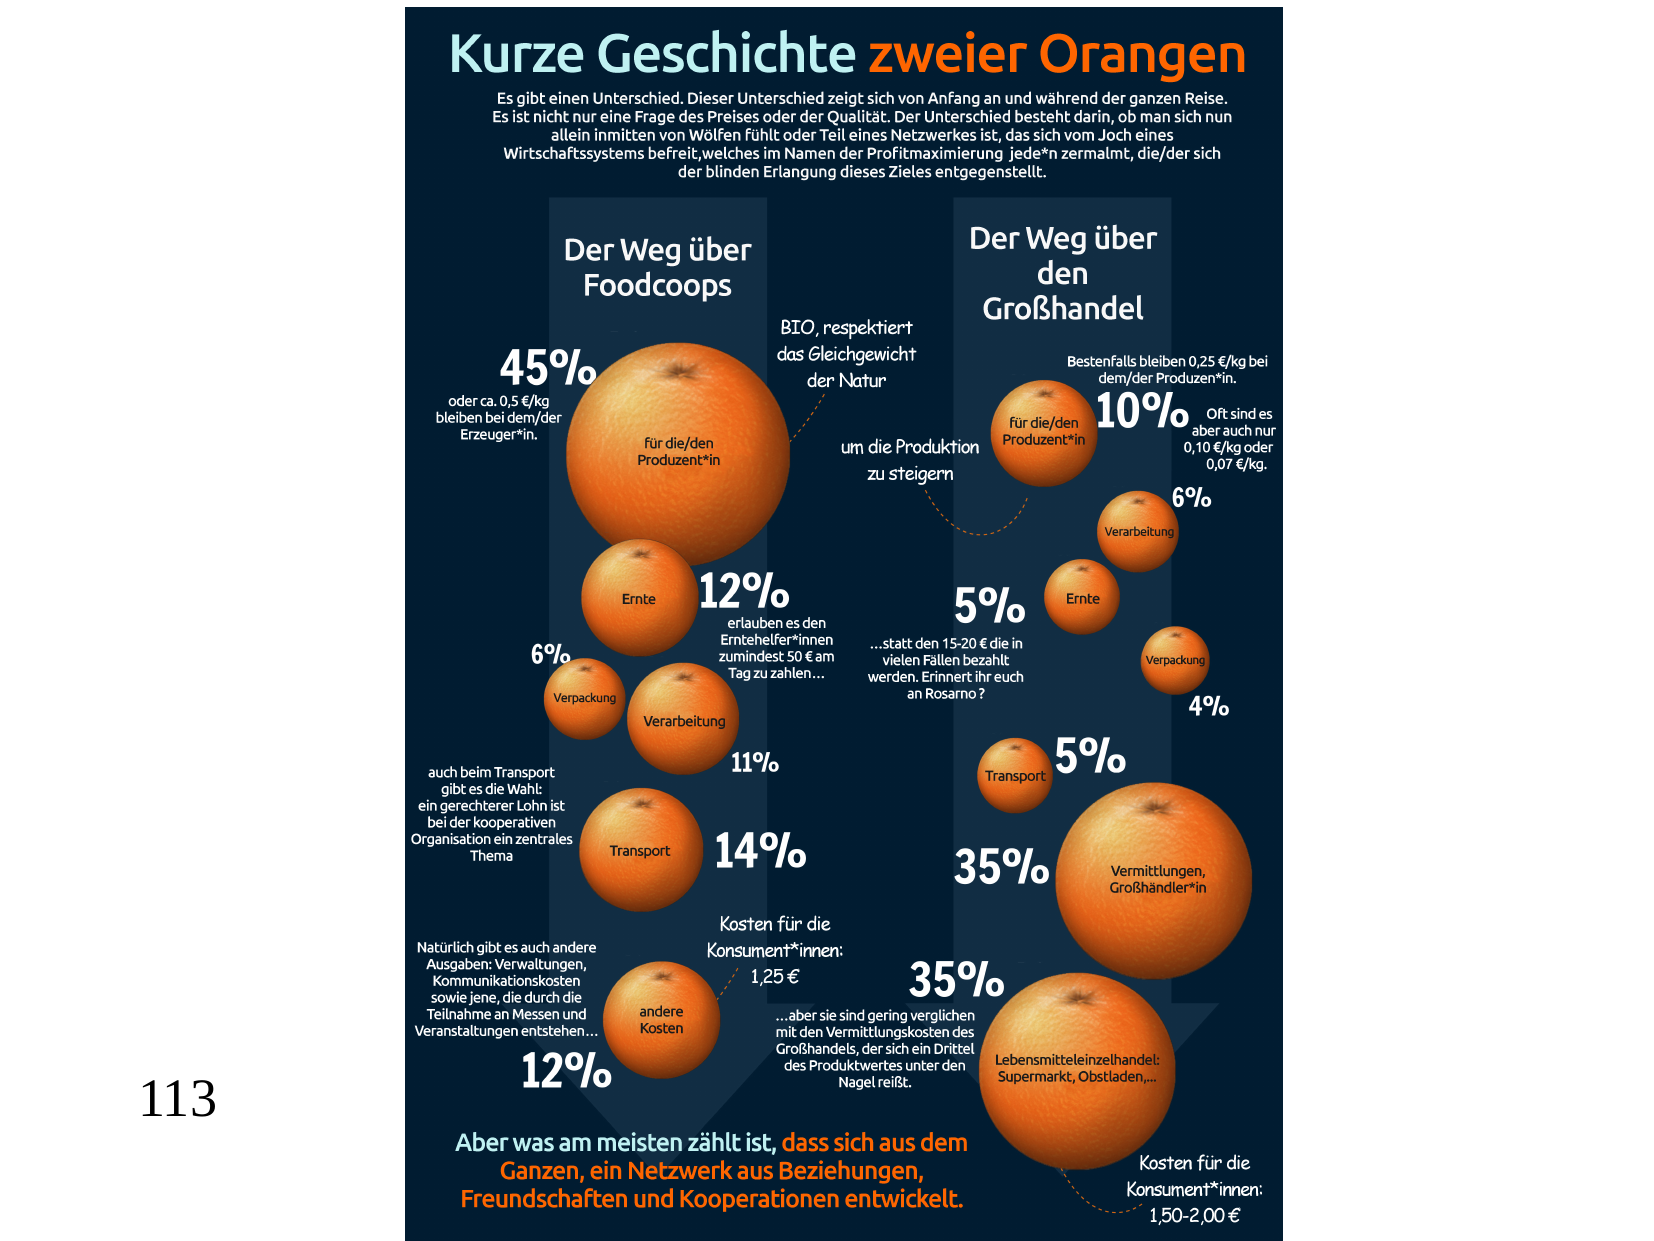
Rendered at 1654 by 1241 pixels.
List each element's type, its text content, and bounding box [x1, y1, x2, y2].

text_box <Foliennummer> [0, 1061, 383, 1169]
picture [405, 7, 1283, 1241]
